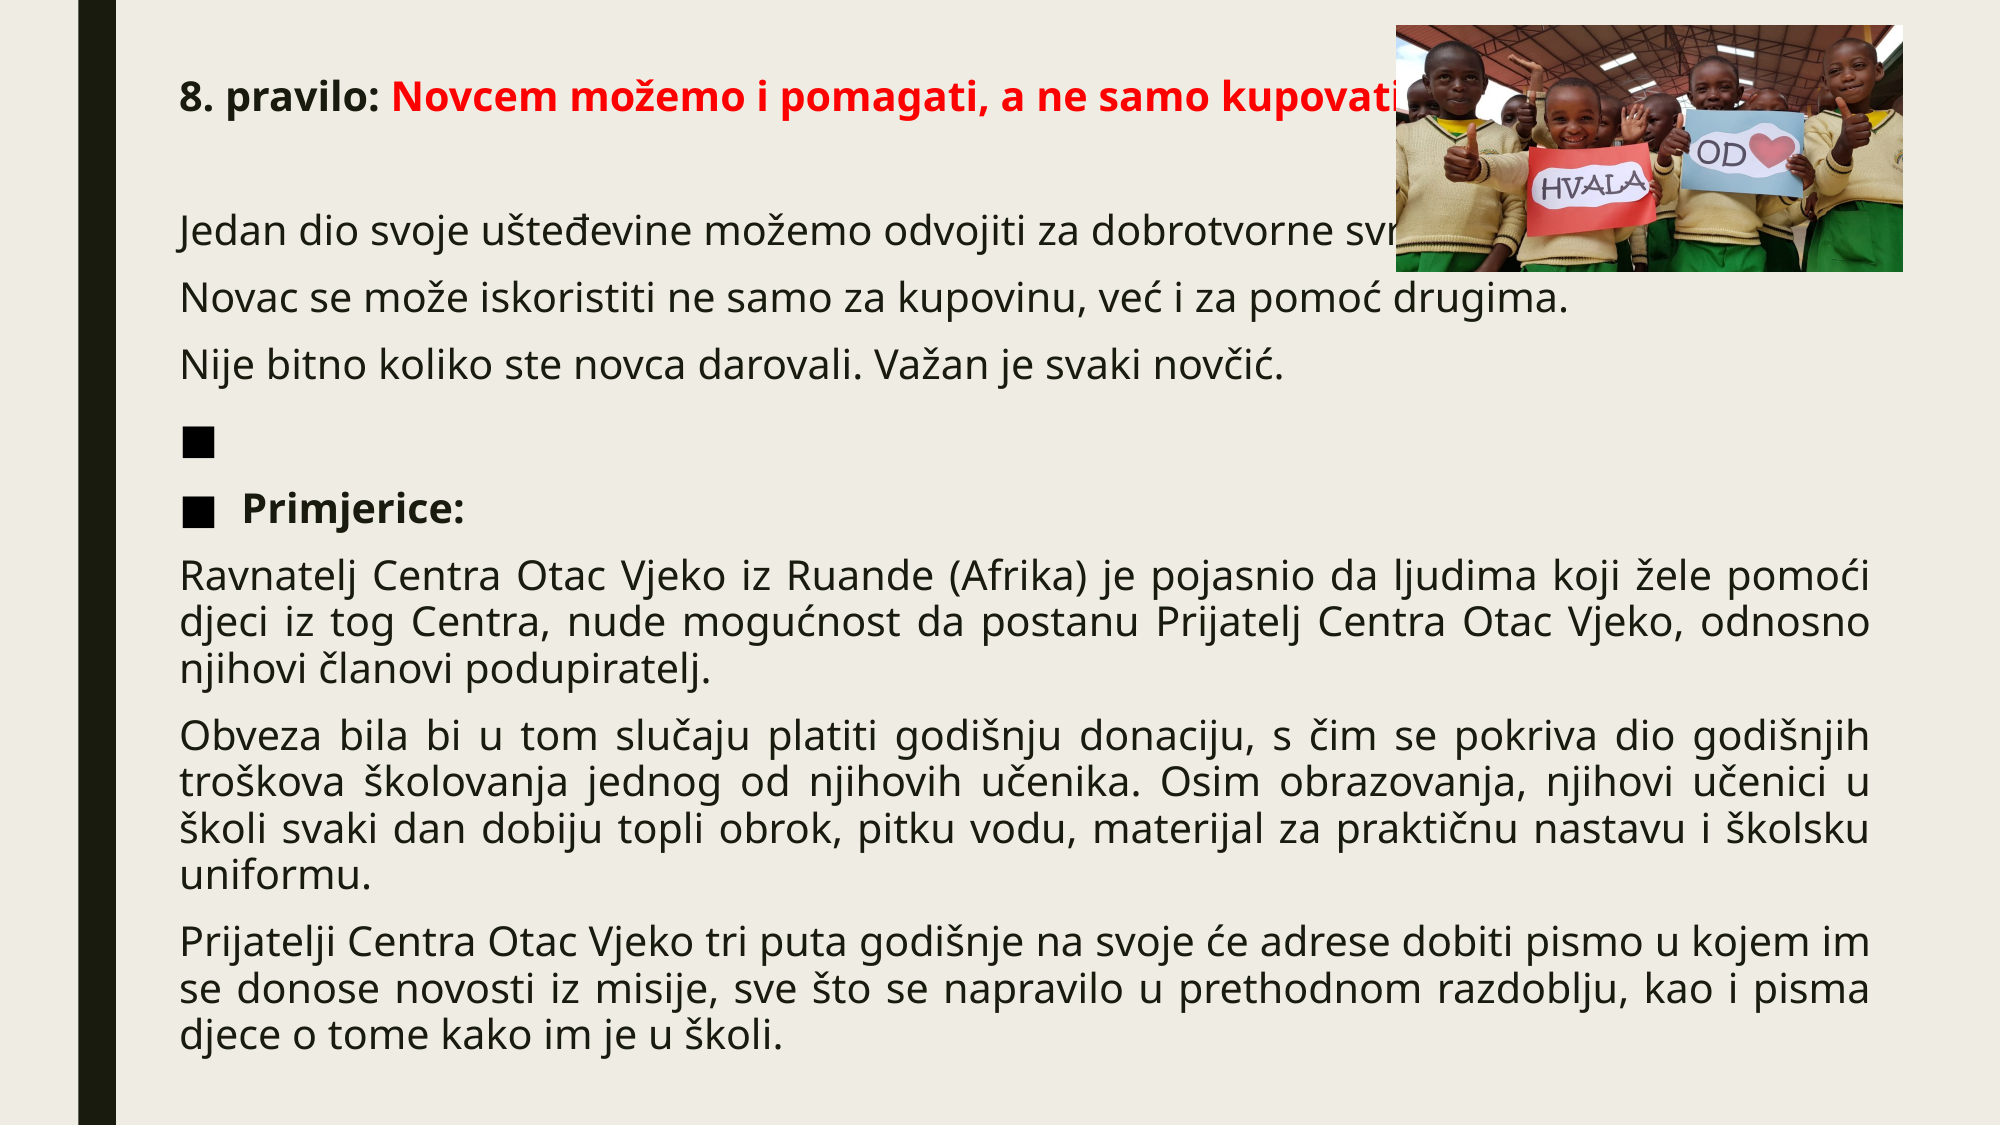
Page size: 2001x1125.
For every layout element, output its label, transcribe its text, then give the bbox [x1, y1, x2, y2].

picture [1396, 25, 1903, 272]
list 8. pravilo: Novcem možemo i pomagati, a ne samo kupovati Jedan dio svoje ušteđevine možemo odvojiti za dobrotvorne svrhe. Novac se može iskoristiti ne samo za kupovinu, već i za pomoć drugima. Nije bitno koliko ste novca darovali. Važan je svaki novčić. Primjerice: Ravnatelj Centra Otac Vjeko iz Ruande (Afrika) je pojasnio da ljudima koji žele pomoći djeci iz tog Centra, nude mogućnost da postanu Prijatelj Centra Otac Vjeko, odnosno njihovi članovi podupiratelj. Obveza bila bi u tom slučaju platiti godišnju donaciju, s čim se pokriva dio godišnjih troškova školovanja jednog od njihovih učenika. Osim obrazovanja, njihovi učenici u školi svaki dan dobiju topli obrok, pitku vodu, materijal za praktičnu nastavu i školsku uniformu. Prijatelji Centra Otac Vjeko tri puta godišnje na svoje će adrese dobiti pismo u kojem im se donose novosti iz misije, sve što se napravilo u prethodnom razdoblju, kao i pisma djece o tome kako im je u školi. [164, 66, 1887, 1073]
